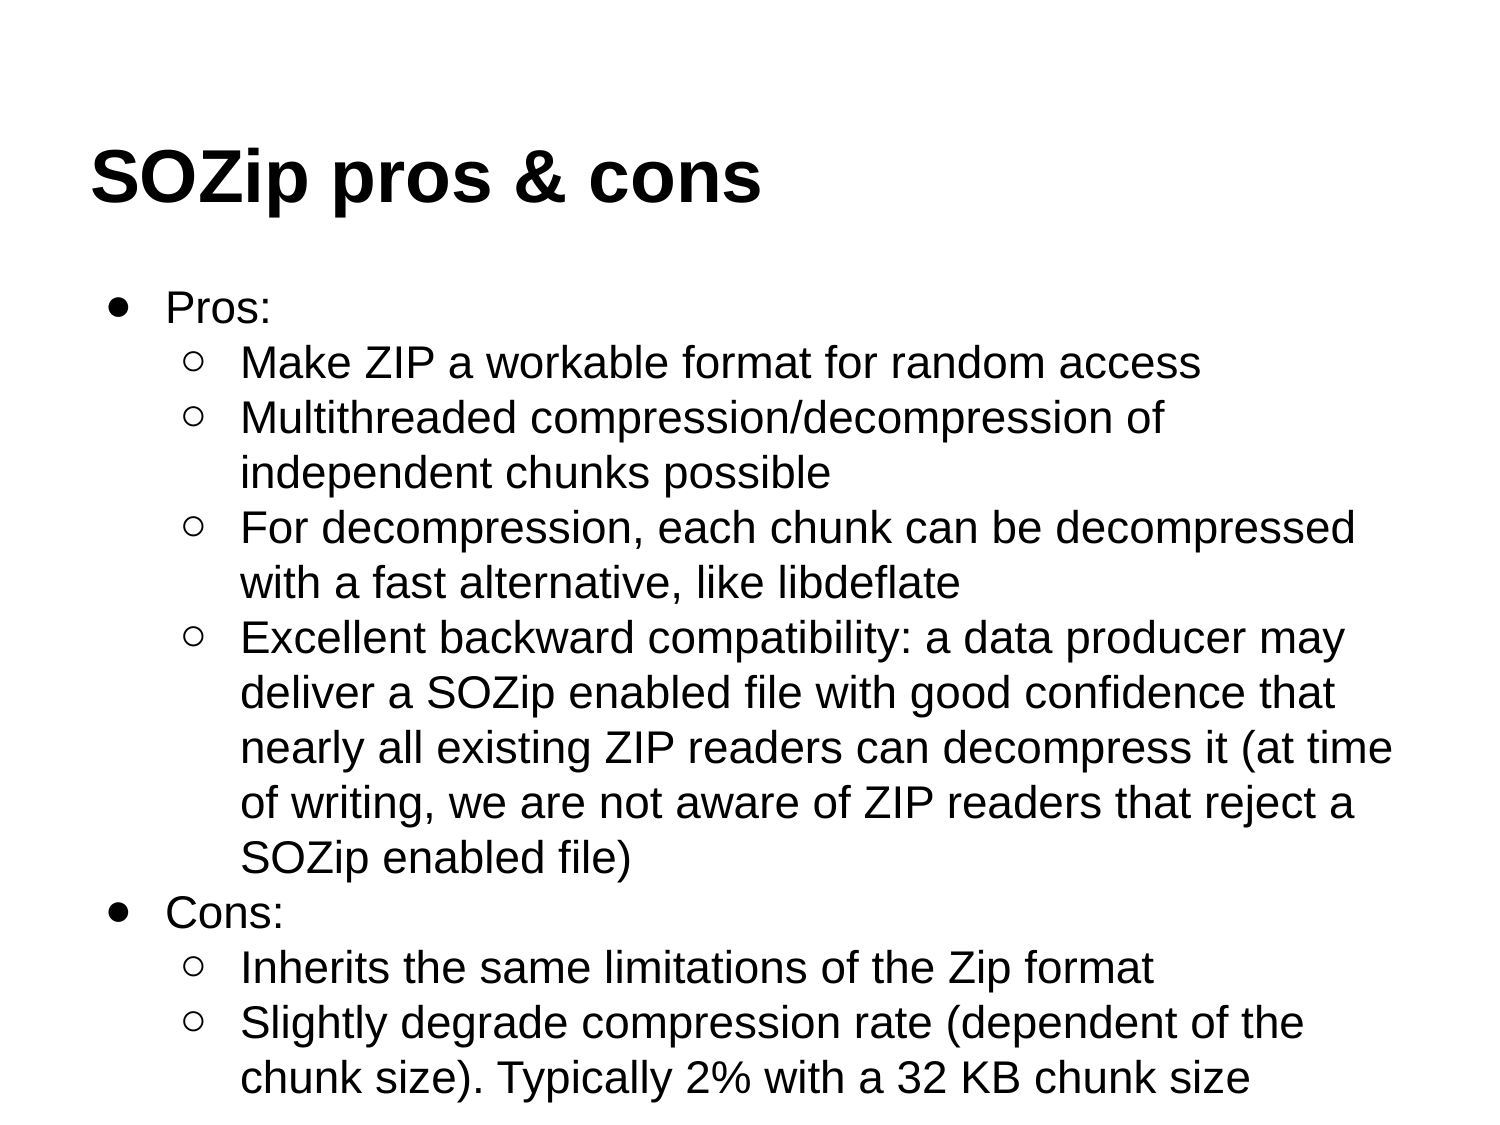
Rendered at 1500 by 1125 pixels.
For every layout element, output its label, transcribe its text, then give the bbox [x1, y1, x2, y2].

title SOZip pros & cons [75, 45, 1425, 233]
list Pros: Make ZIP a workable format for random access Multithreaded compression/decompression of independent chunks possible For decompression, each chunk can be decompressed with a fast alternative, like libdeflate Excellent backward compatibility: a data producer may deliver a SOZip enabled file with good confidence that nearly all existing ZIP readers can decompress it (at time of writing, we are not aware of ZIP readers that reject a SOZip enabled file) Cons: Inherits the same limitations of the Zip format Slightly degrade compression rate (dependent of the chunk size). Typically 2% with a 32 KB chunk size [75, 262, 1425, 1078]
